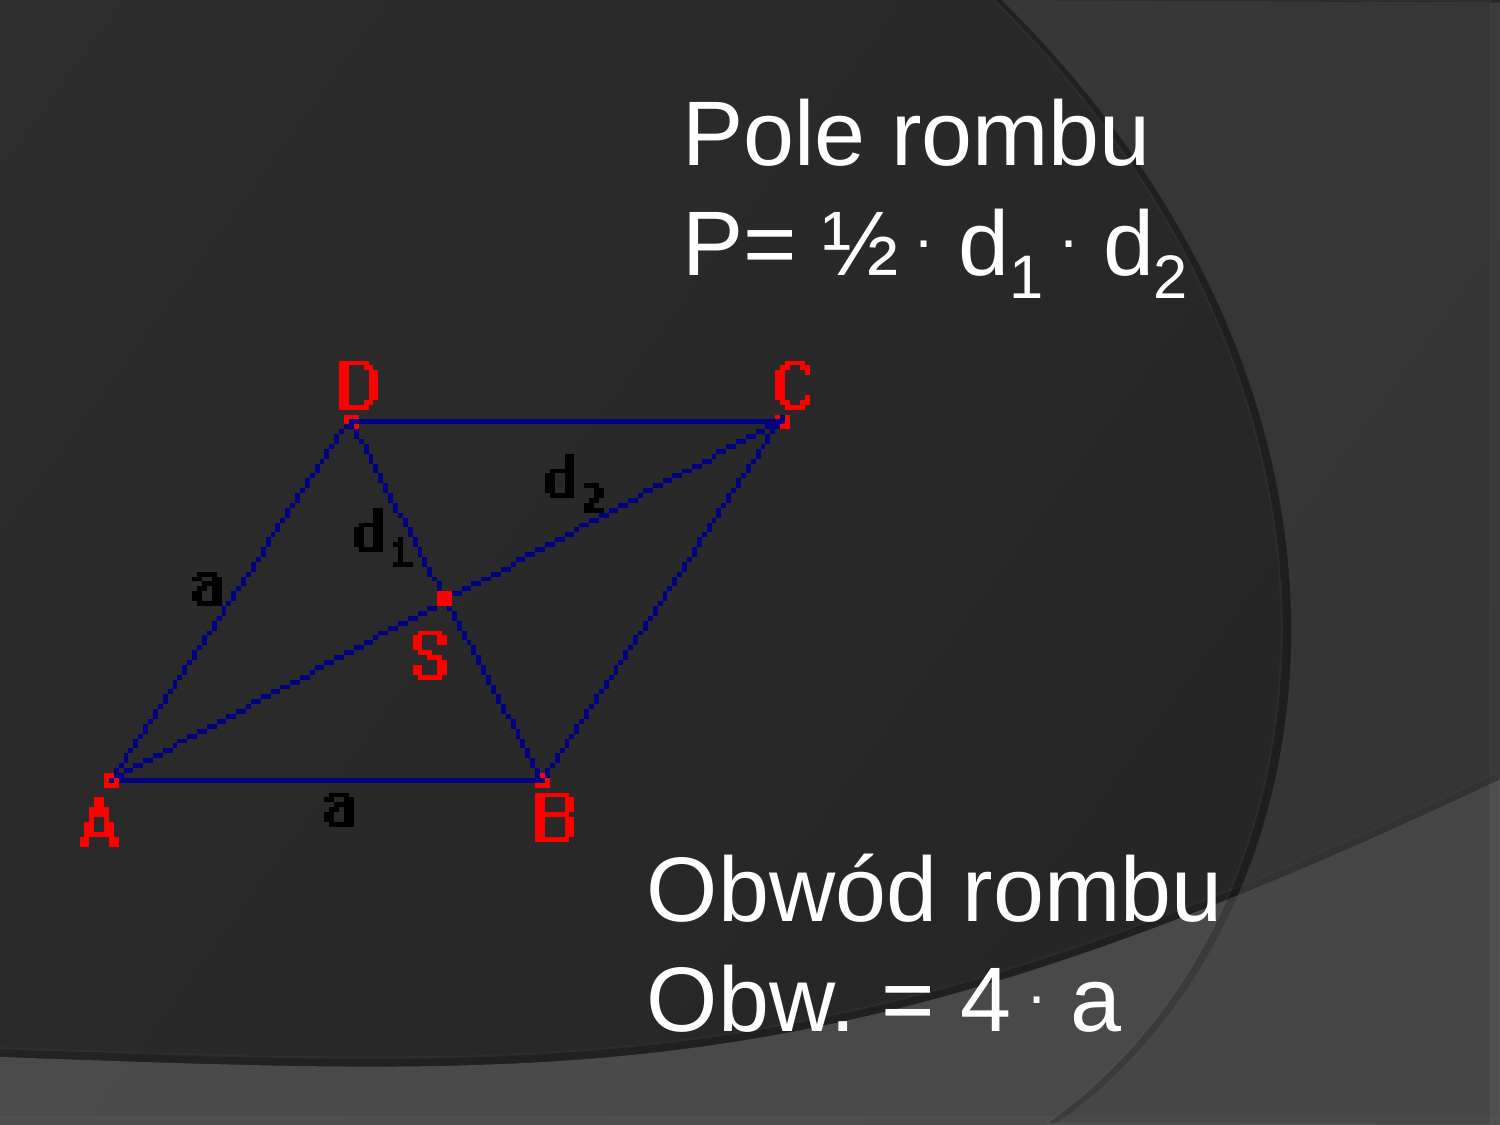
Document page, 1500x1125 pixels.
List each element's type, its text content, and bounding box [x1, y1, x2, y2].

picture [80, 361, 810, 847]
text_box Pole rombu P= ½ . d1 . d2 [667, 66, 1417, 318]
text_box Obwód rombu Obw. = 4 . a [632, 822, 1382, 1057]
